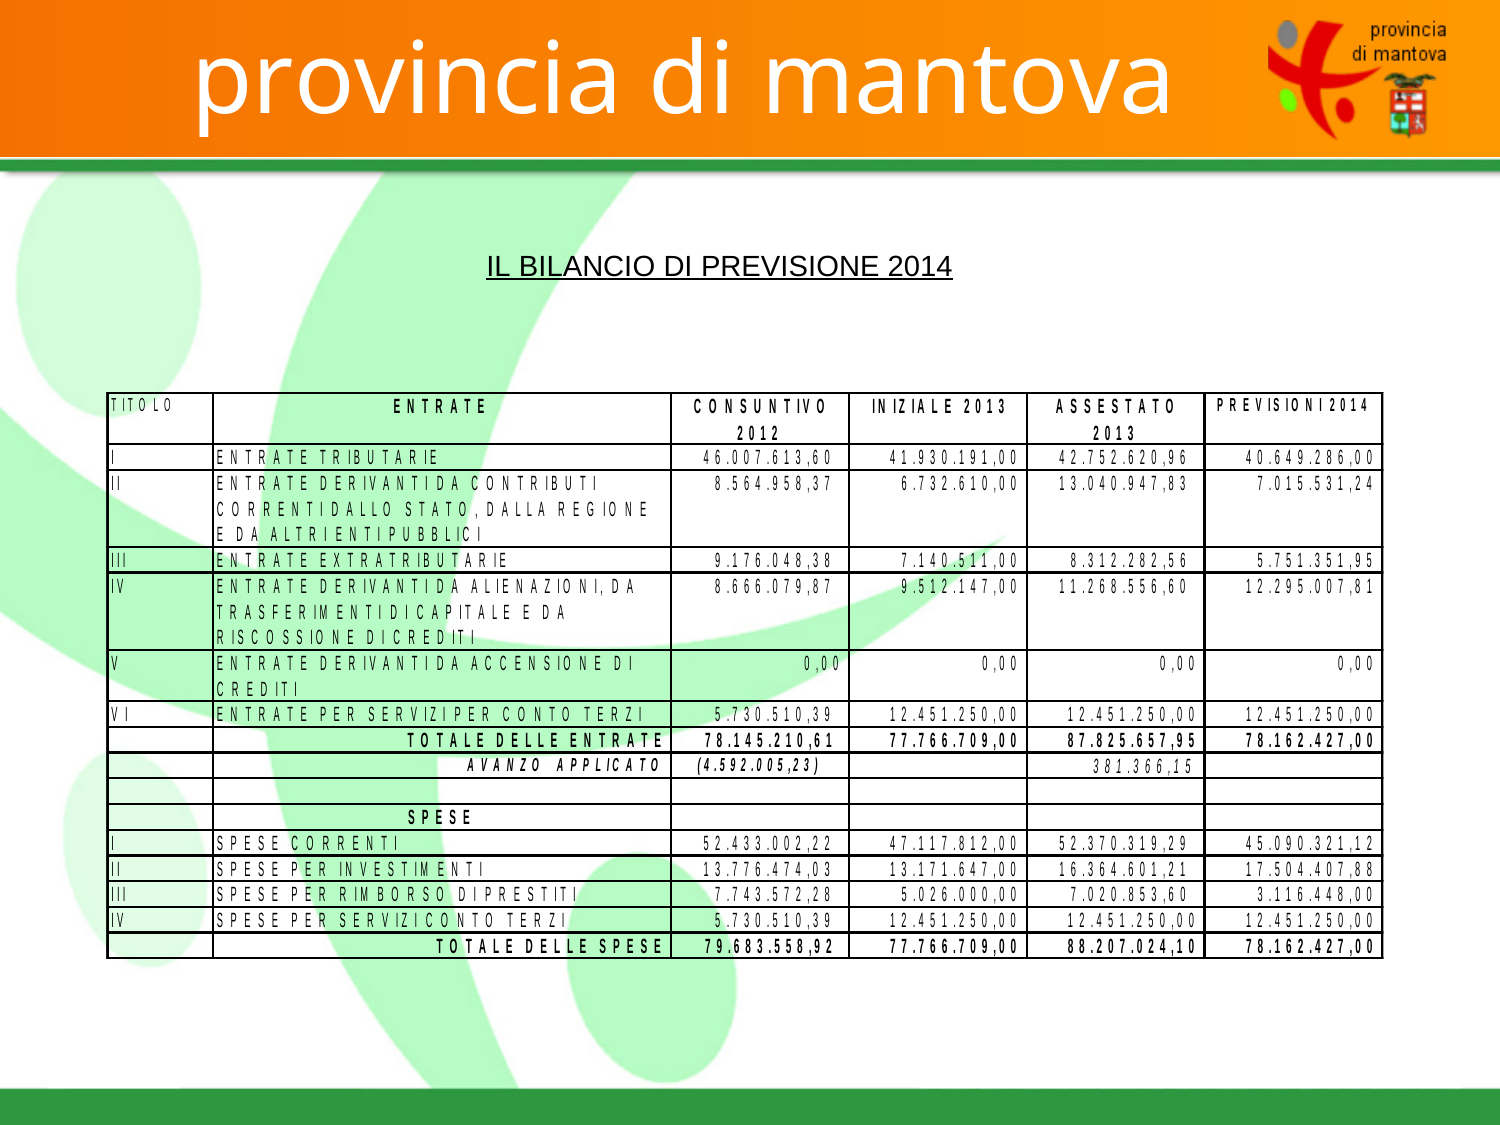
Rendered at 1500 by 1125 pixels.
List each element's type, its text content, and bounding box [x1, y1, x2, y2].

picture [0, 157, 1500, 1125]
picture [1267, 15, 1452, 142]
text_box provincia di mantova [176, 5, 1205, 142]
text_box IL BILANCIO DI PREVISIONE 2014 [471, 240, 969, 291]
